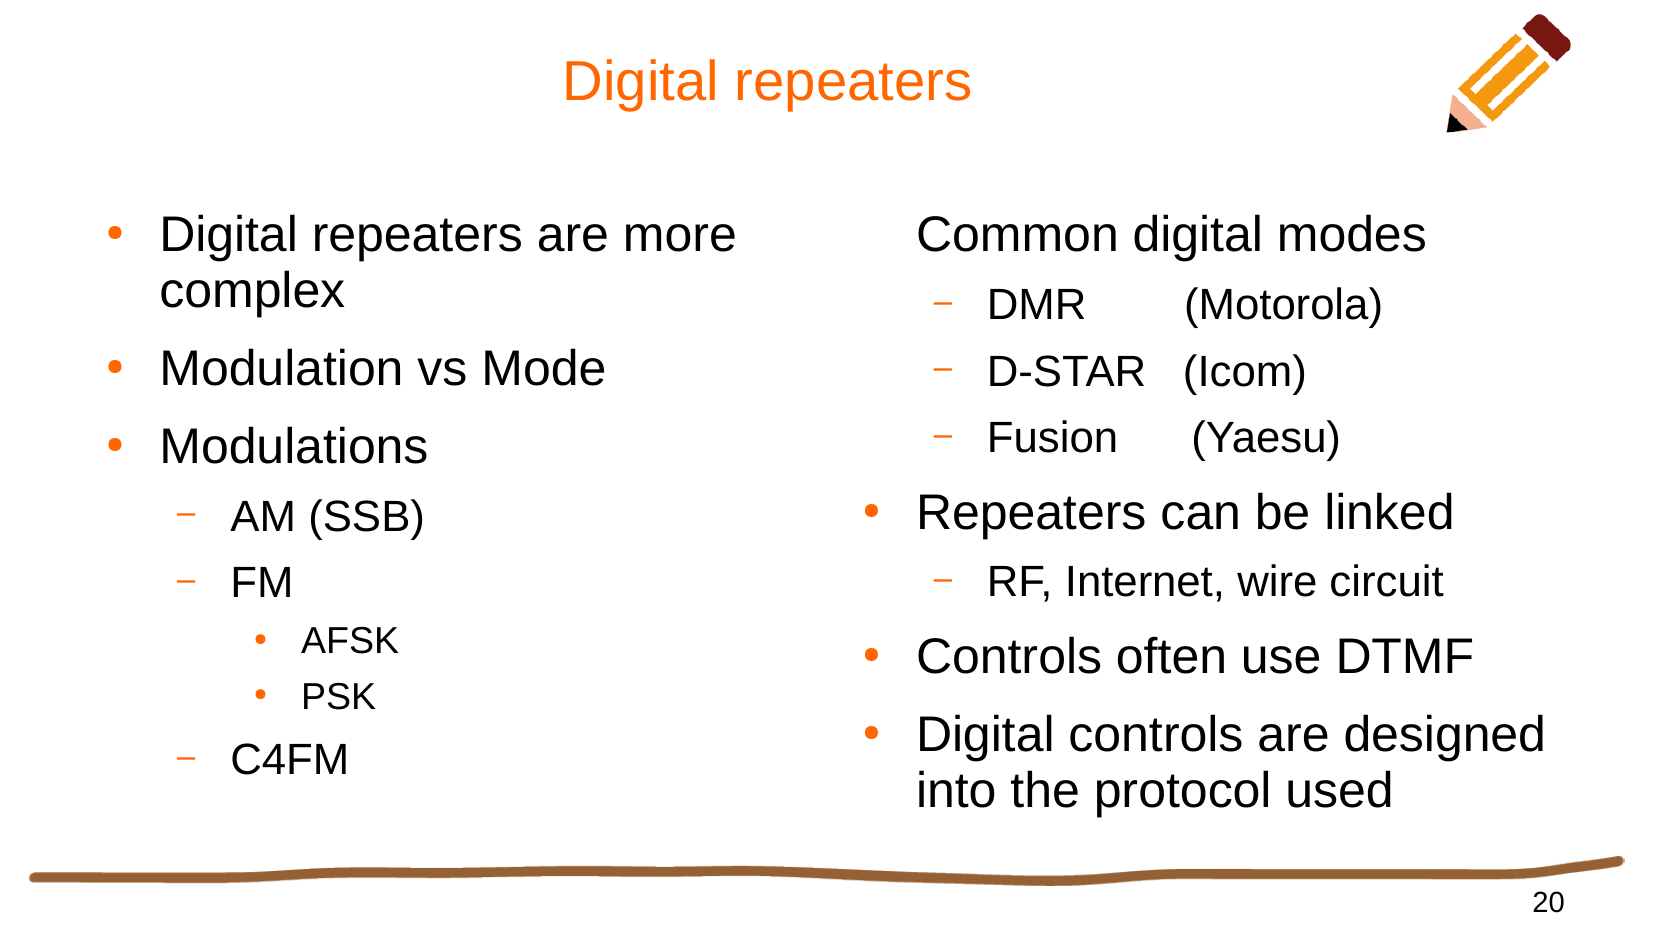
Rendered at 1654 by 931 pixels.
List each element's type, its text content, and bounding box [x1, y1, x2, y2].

picture [1446, 14, 1571, 133]
title Digital repeaters [88, 29, 1447, 133]
list Digital repeaters are more complex Modulation vs Mode Modulations AM (SSB) FM AFSK PSK C4FM [88, 206, 809, 857]
picture [29, 856, 1625, 886]
list Common digital modes DMR (Motorola) D-STAR (Icom) Fusion (Yaesu) Repeaters can be linked RF, Internet, wire circuit Controls often use DTMF Digital controls are designed into the protocol used [845, 206, 1566, 857]
